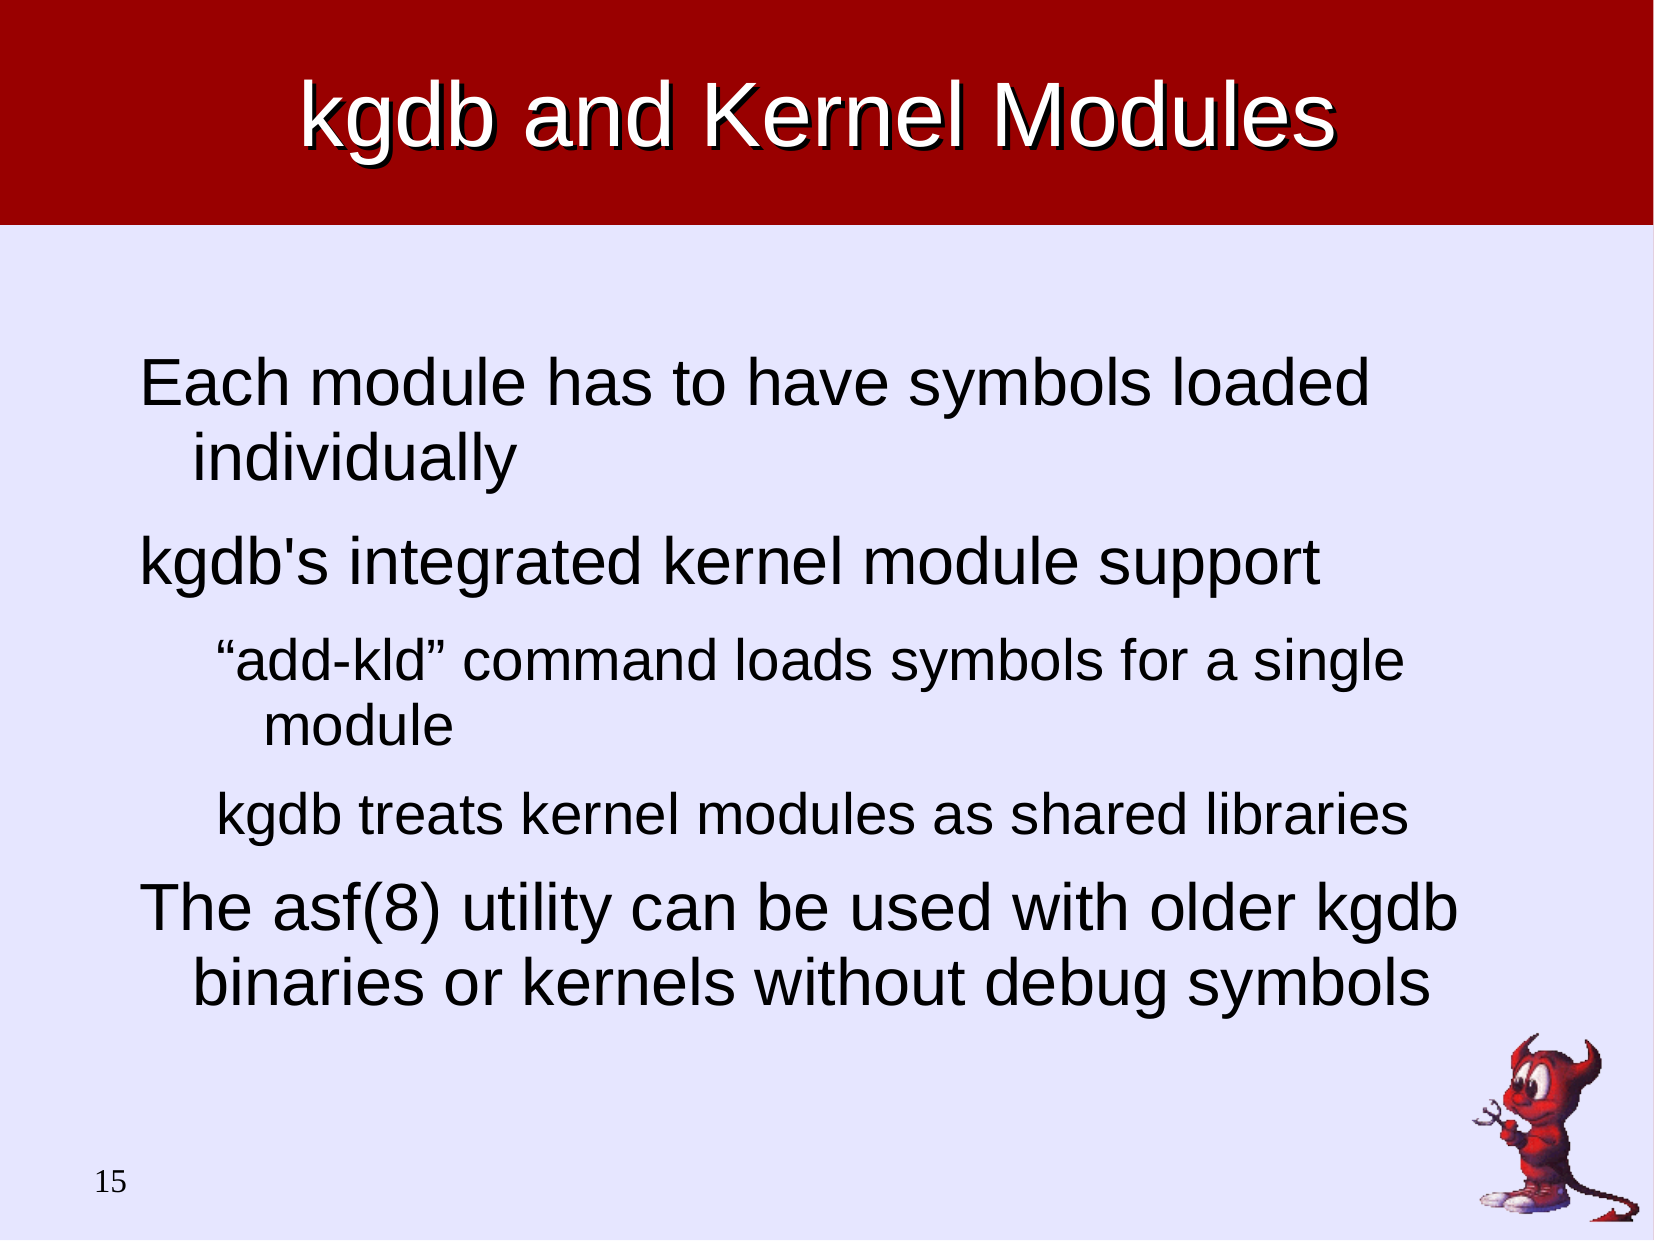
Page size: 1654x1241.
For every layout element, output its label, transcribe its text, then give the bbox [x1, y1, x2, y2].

picture [1464, 1030, 1643, 1227]
title kgdb and Kernel Modules [112, 11, 1525, 219]
list Each module has to have symbols loaded individually kgdb's integrated kernel module support “add-kld” command loads symbols for a single module kgdb treats kernel modules as shared libraries The asf(8) utility can be used with older kgdb binaries or kernels without debug symbols [121, 344, 1534, 1127]
